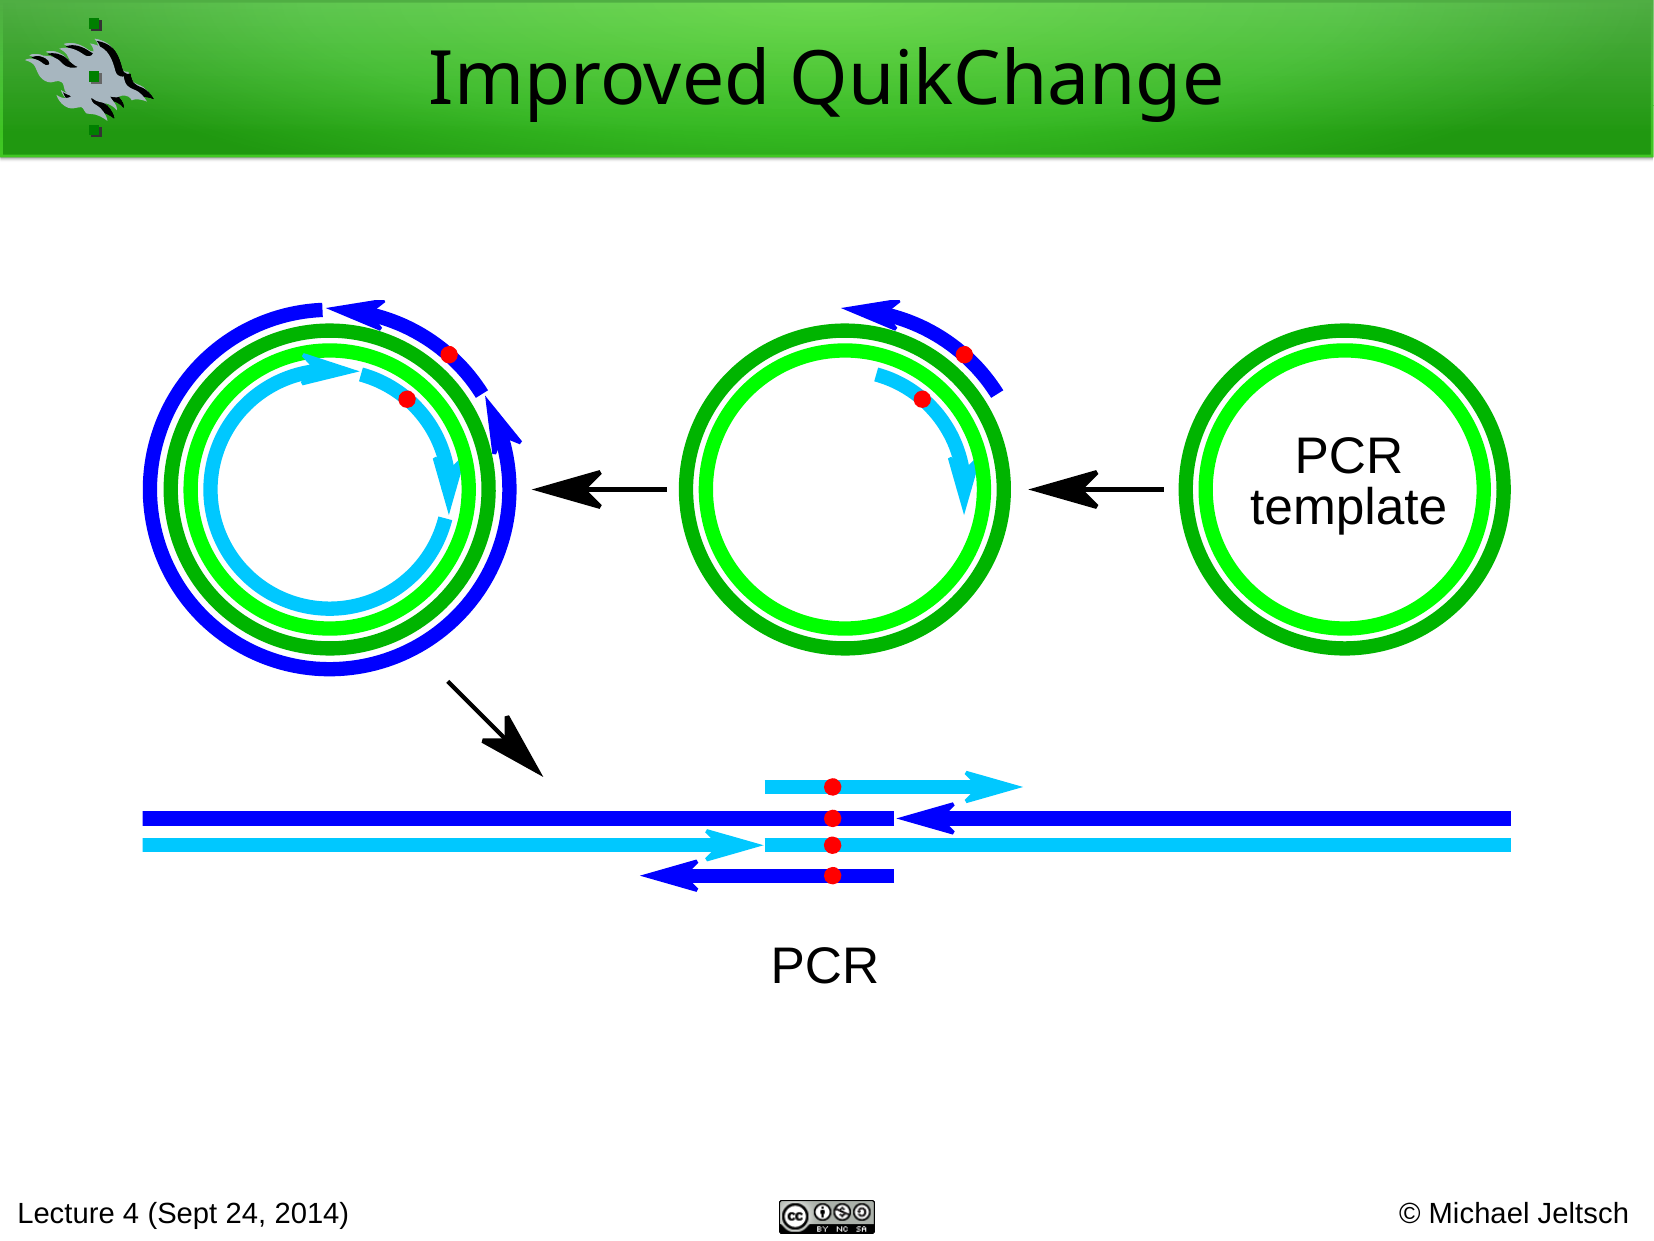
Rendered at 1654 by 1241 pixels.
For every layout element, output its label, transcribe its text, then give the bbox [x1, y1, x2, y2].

picture [779, 1200, 875, 1234]
title Improved QuikChange [288, 30, 1365, 121]
picture [142, 300, 1511, 1075]
